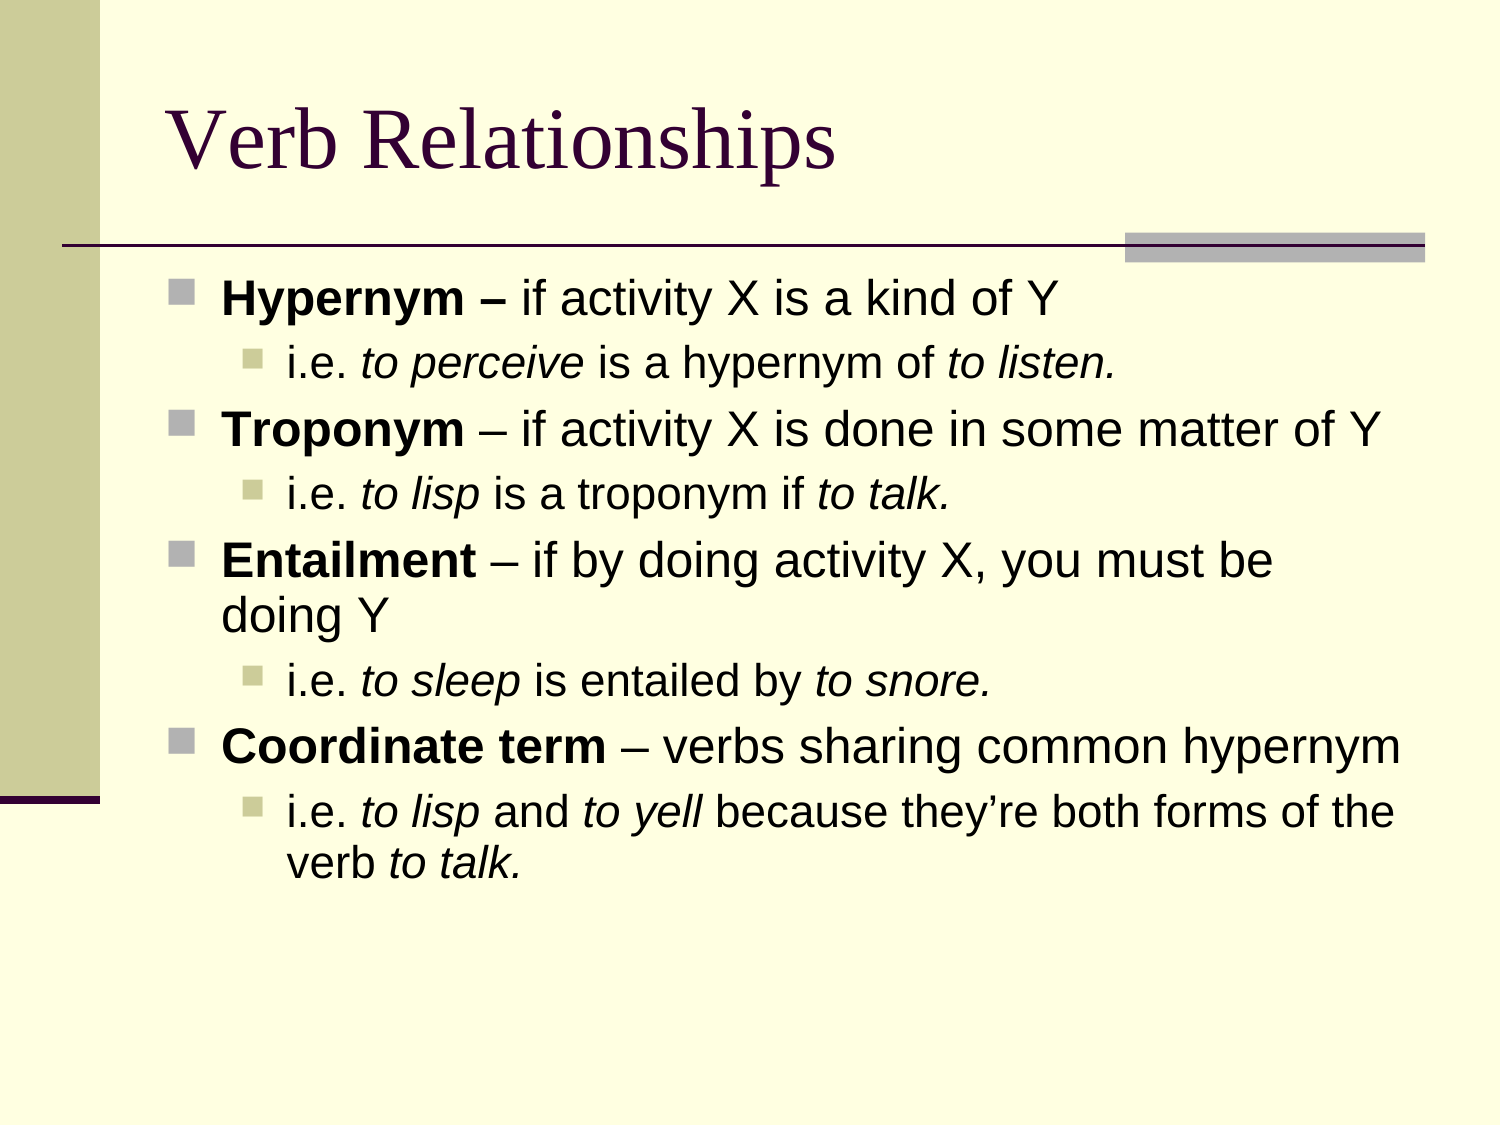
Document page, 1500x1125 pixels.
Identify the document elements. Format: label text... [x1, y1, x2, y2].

list Hypernym – if activity X is a kind of Y i.e. to perceive is a hypernym of to listen. Troponym – if activity X is done in some matter of Y i.e. to lisp is a troponym if to talk. Entailment – if by doing activity X, you must be doing Y i.e. to sleep is entailed by to snore. Coordinate term – verbs sharing common hypernym i.e. to lisp and to yell because they’re both forms of the verb to talk. [150, 262, 1426, 1006]
title Verb Relationships [150, 45, 1426, 234]
